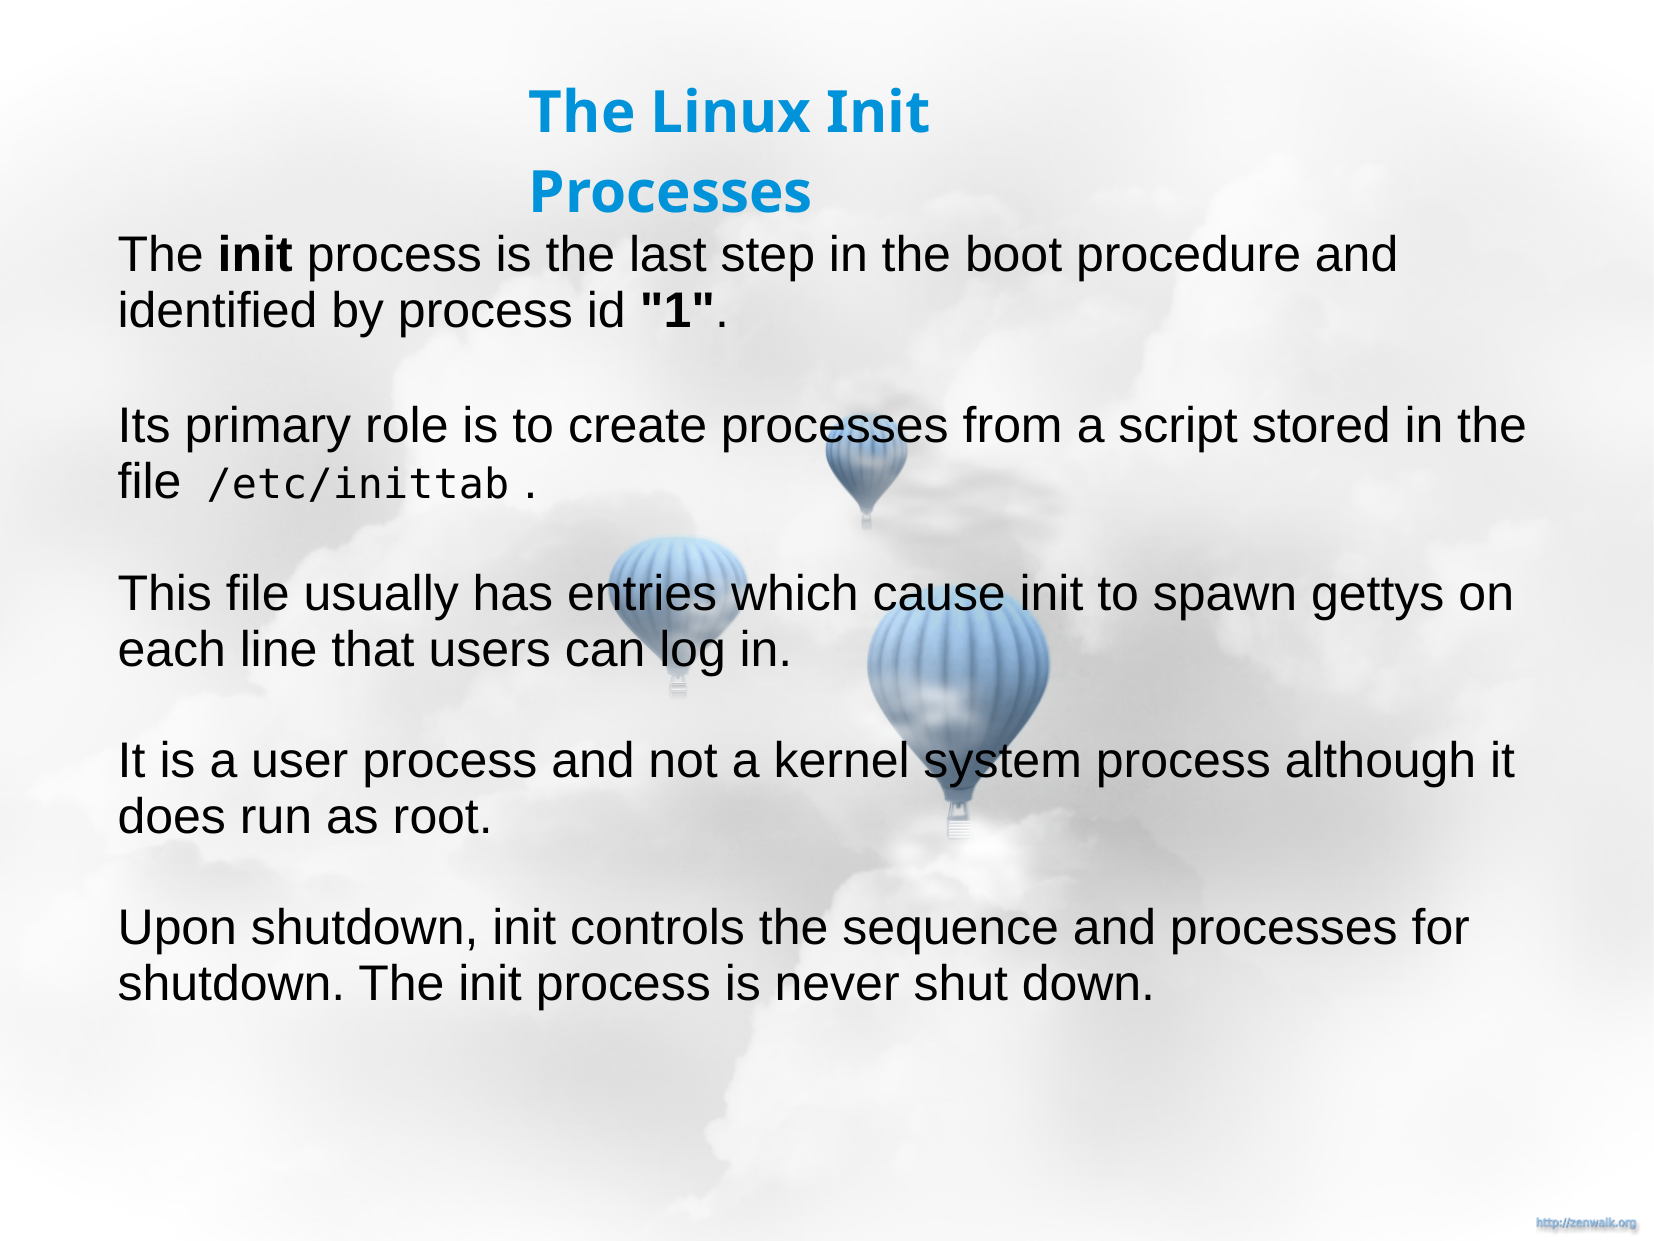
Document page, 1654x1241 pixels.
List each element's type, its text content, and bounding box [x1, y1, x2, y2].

text_box The init process is the last step in the boot procedure and identified by process id "1". [102, 219, 1552, 346]
text_box The Linux Init Processes [514, 63, 1186, 149]
text_box Its primary role is to create processes from a script stored in the file /etc/inittab . This file usually has entries which cause init to spawn gettys on each line that users can log in. It is a user process and not a kernel system process although it does run as root. Upon shutdown, init controls the sequence and processes for shutdown. The init process is never shut down. [102, 390, 1552, 1019]
